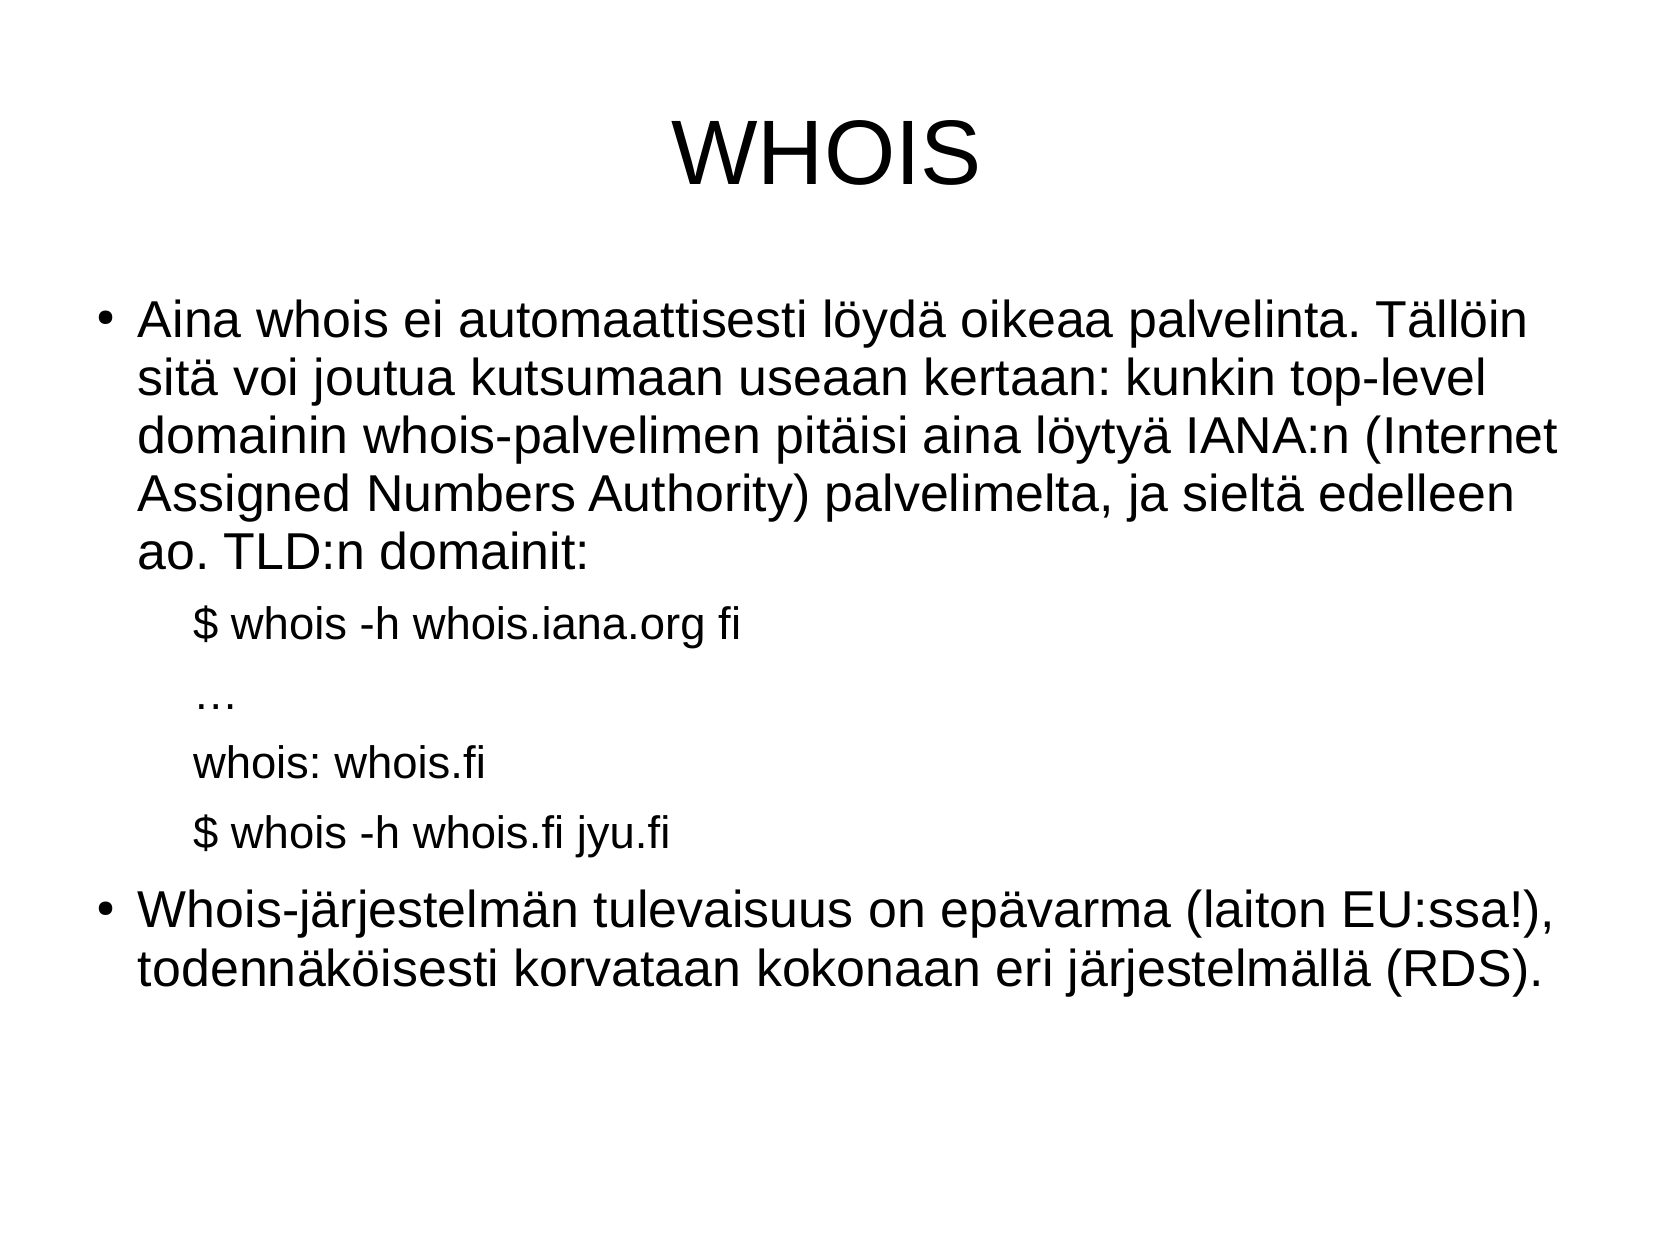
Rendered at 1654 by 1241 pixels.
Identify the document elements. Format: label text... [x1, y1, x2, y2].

title WHOIS [82, 49, 1571, 257]
list Aina whois ei automaattisesti löydä oikeaa palvelinta. Tällöin sitä voi joutua kutsumaan useaan kertaan: kunkin top-level domainin whois-palvelimen pitäisi aina löytyä IANA:n (Internet Assigned Numbers Authority) palvelimelta, ja sieltä edelleen ao. TLD:n domainit: $ whois -h whois.iana.org fi … whois: whois.fi $ whois -h whois.fi jyu.fi Whois-järjestelmän tulevaisuus on epävarma (laiton EU:ssa!), todennäköisesti korvataan kokonaan eri järjestelmällä (RDS). [82, 290, 1571, 1010]
